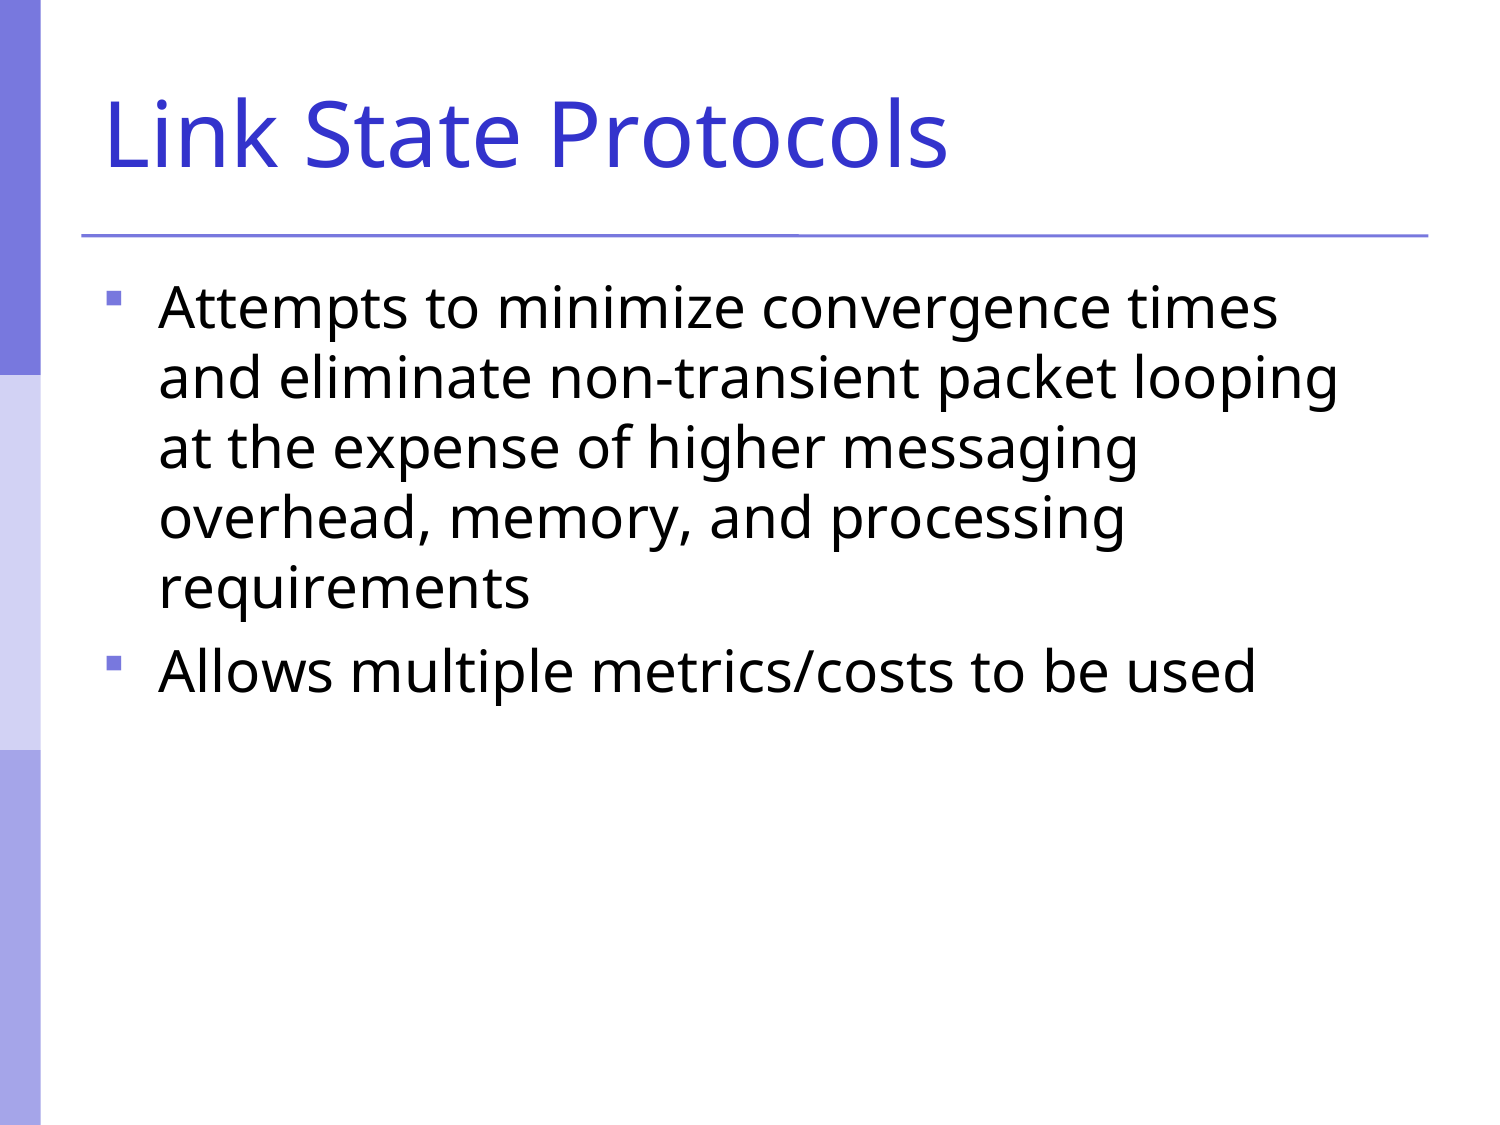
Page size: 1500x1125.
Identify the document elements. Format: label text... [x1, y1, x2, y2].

text_box Link State Protocols [87, 37, 1363, 225]
text_box Attempts to minimize convergence times and eliminate non-transient packet looping at the expense of higher messaging overhead, memory, and processing requirements Allows multiple metrics/costs to be used [87, 262, 1363, 1026]
